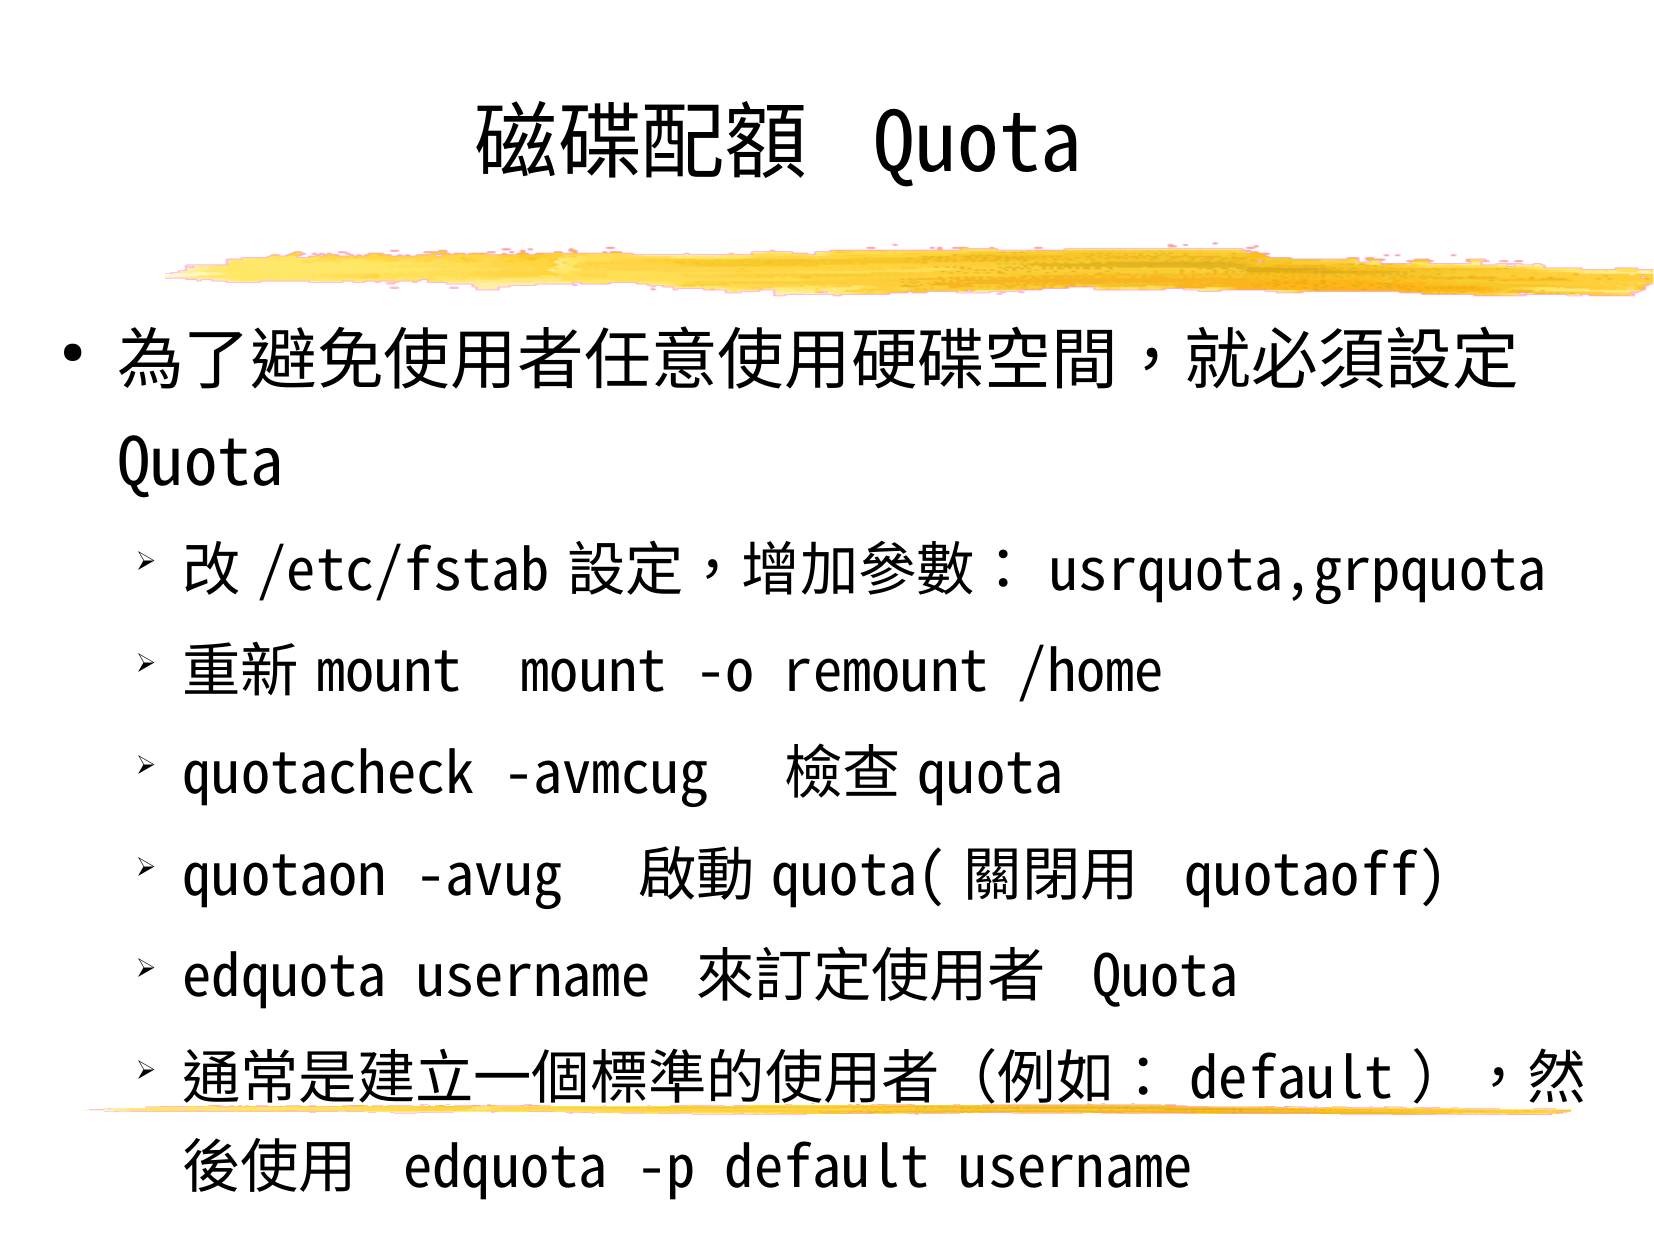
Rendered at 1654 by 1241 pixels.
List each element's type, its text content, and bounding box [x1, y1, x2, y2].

list 為了避免使用者任意使用硬碟空間，就必須設定 Quota 改/etc/fstab設定，增加參數：usrquota,grpquota 重新mount mount -o remount /home quotacheck -avmcug 檢查quota quotaon -avug 啟動quota(關閉用 quotaoff) edquota username 來訂定使用者 Quota 通常是建立一個標準的使用者（例如：default），然後使用 edquota -p default username [60, 299, 1625, 1045]
title 磁碟配額 Quota [76, 28, 1482, 236]
picture [82, 1102, 1571, 1117]
picture [165, 237, 1654, 308]
